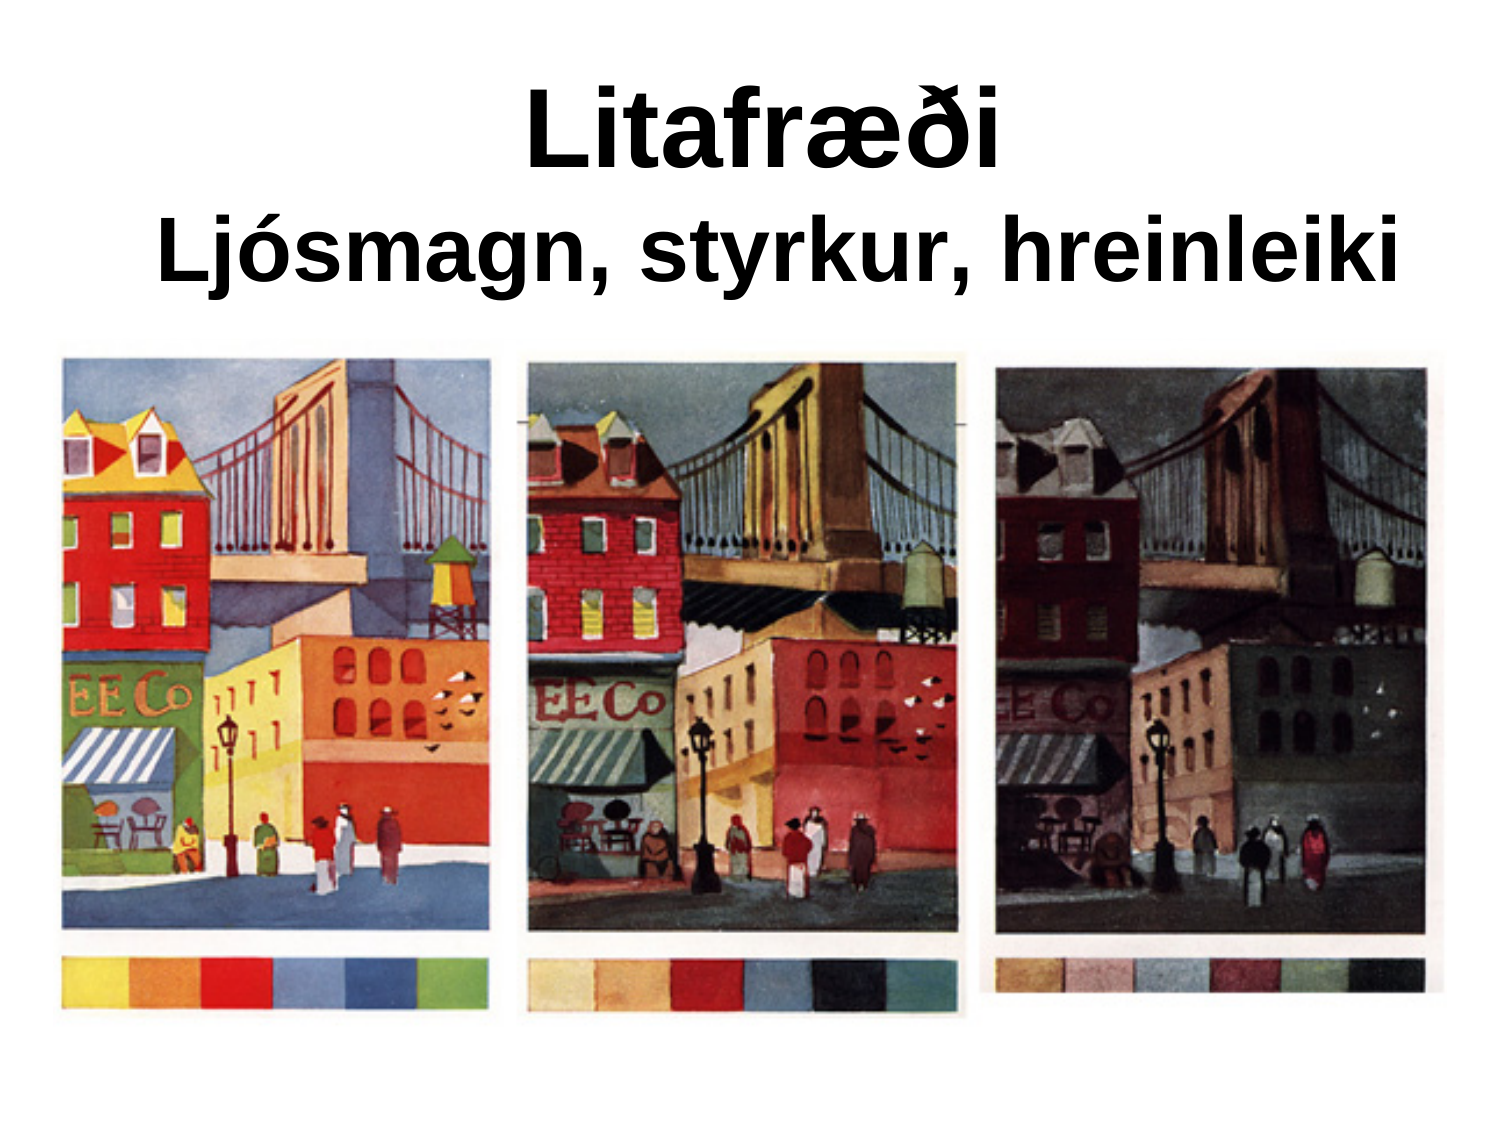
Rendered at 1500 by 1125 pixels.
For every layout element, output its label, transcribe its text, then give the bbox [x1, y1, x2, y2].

title Litafræði Ljósmagn, styrkur, hreinleiki [135, 42, 1424, 313]
picture [53, 338, 1447, 1033]
